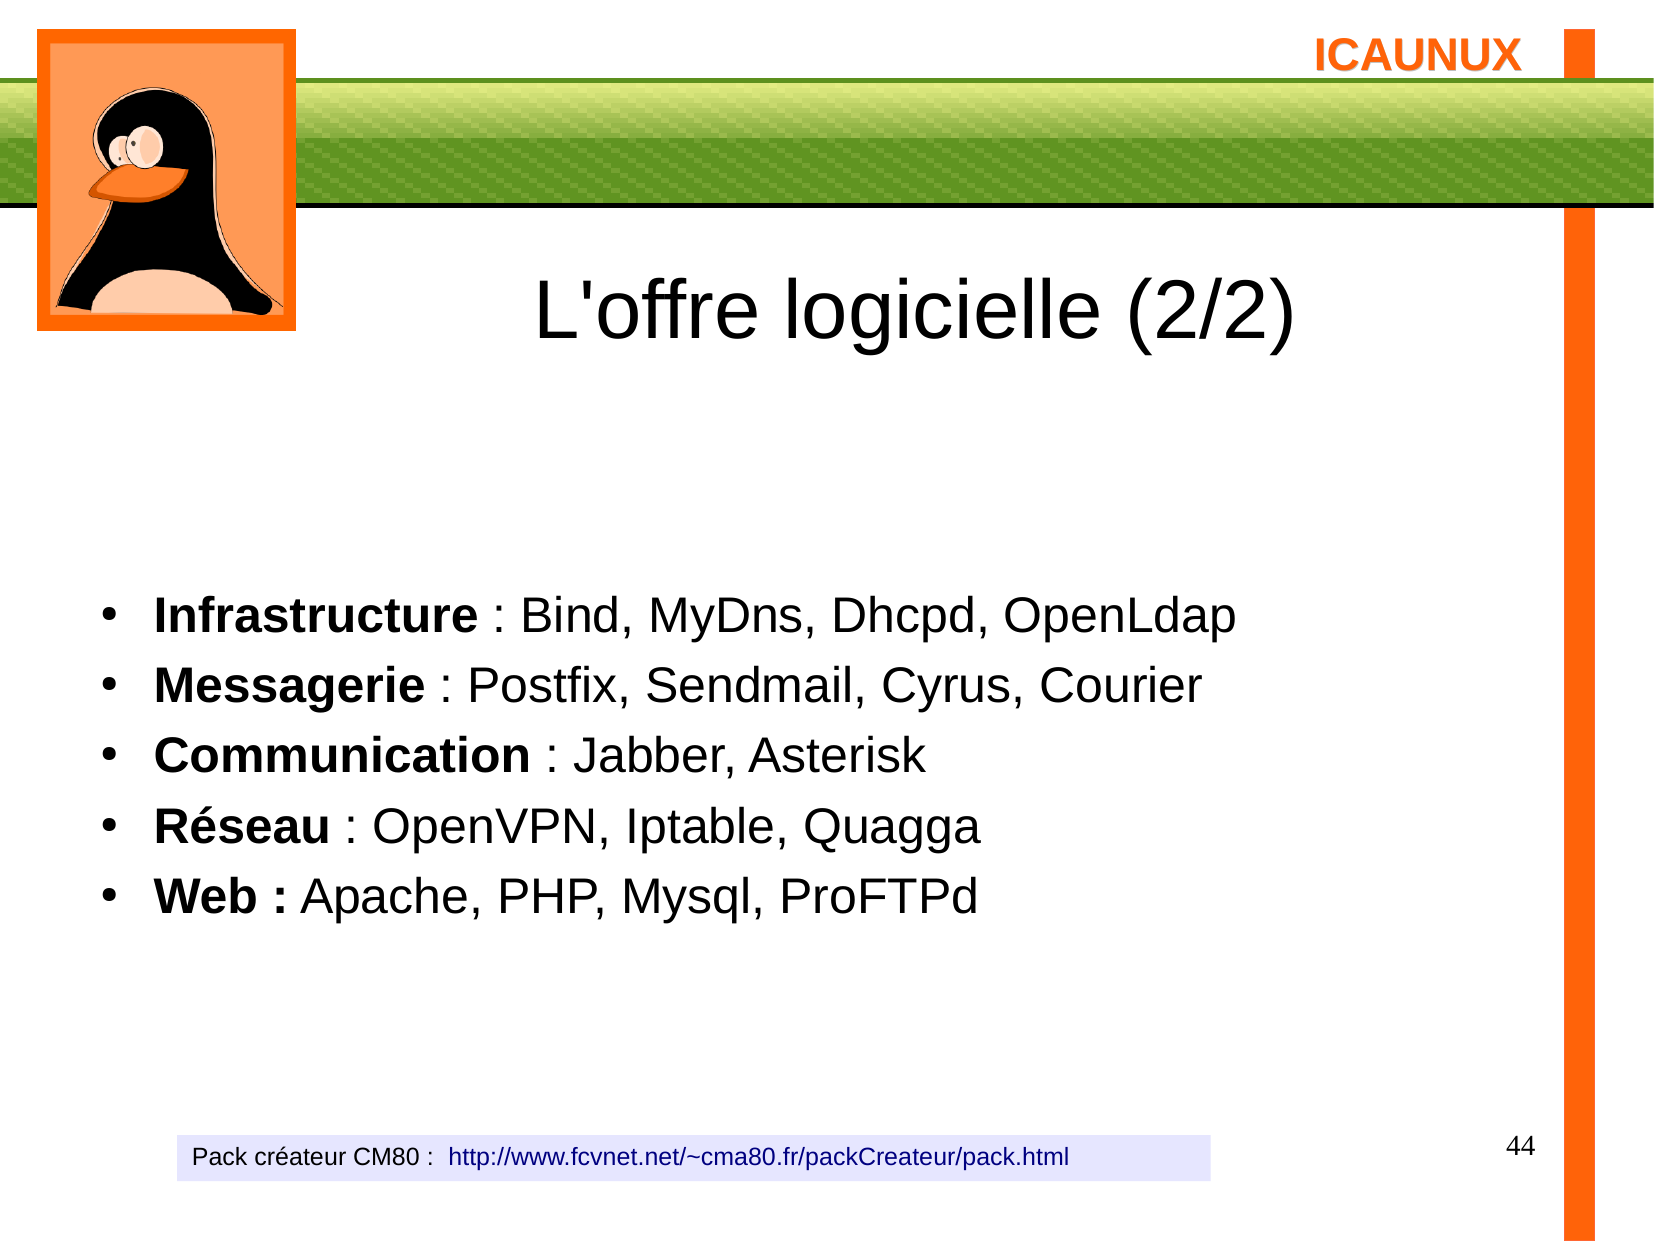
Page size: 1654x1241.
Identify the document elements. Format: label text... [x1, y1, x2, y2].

title L'offre logicielle (2/2) [324, 235, 1506, 384]
list Infrastructure : Bind, MyDns, Dhcpd, OpenLdap Messagerie : Postfix, Sendmail, Cyrus, Courier Communication : Jabber, Asterisk Réseau : OpenVPN, Iptable, Quagga Web : Apache, PHP, Mysql, ProFTPd [82, 501, 1506, 1124]
text_box Pack créateur CM80 : http://www.fcvnet.net/~cma80.fr/packCreateur/pack.html [177, 1135, 1211, 1182]
picture [0, 29, 1654, 331]
